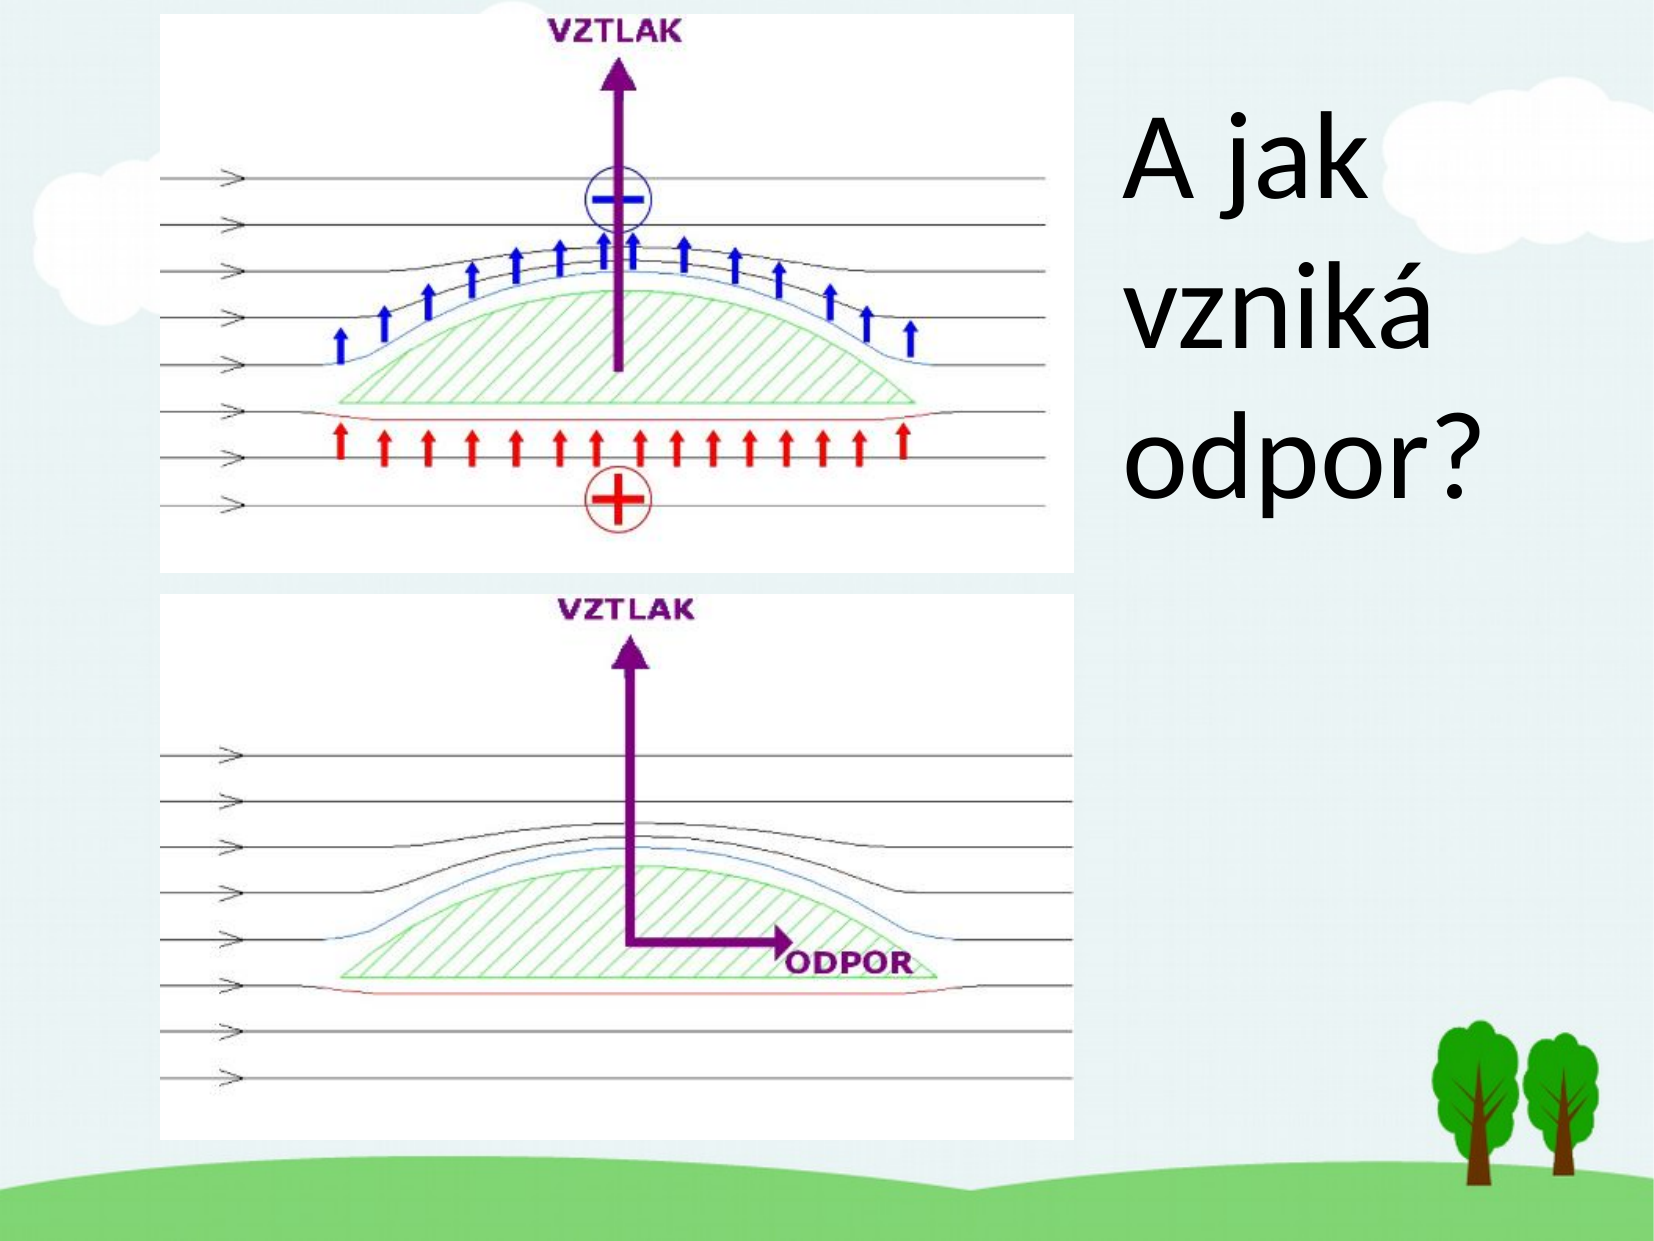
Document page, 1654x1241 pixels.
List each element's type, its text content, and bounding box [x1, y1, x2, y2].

picture [160, 594, 1074, 1141]
text_box A jak vzniká odpor? [1107, 66, 1584, 537]
picture [160, 14, 1074, 573]
